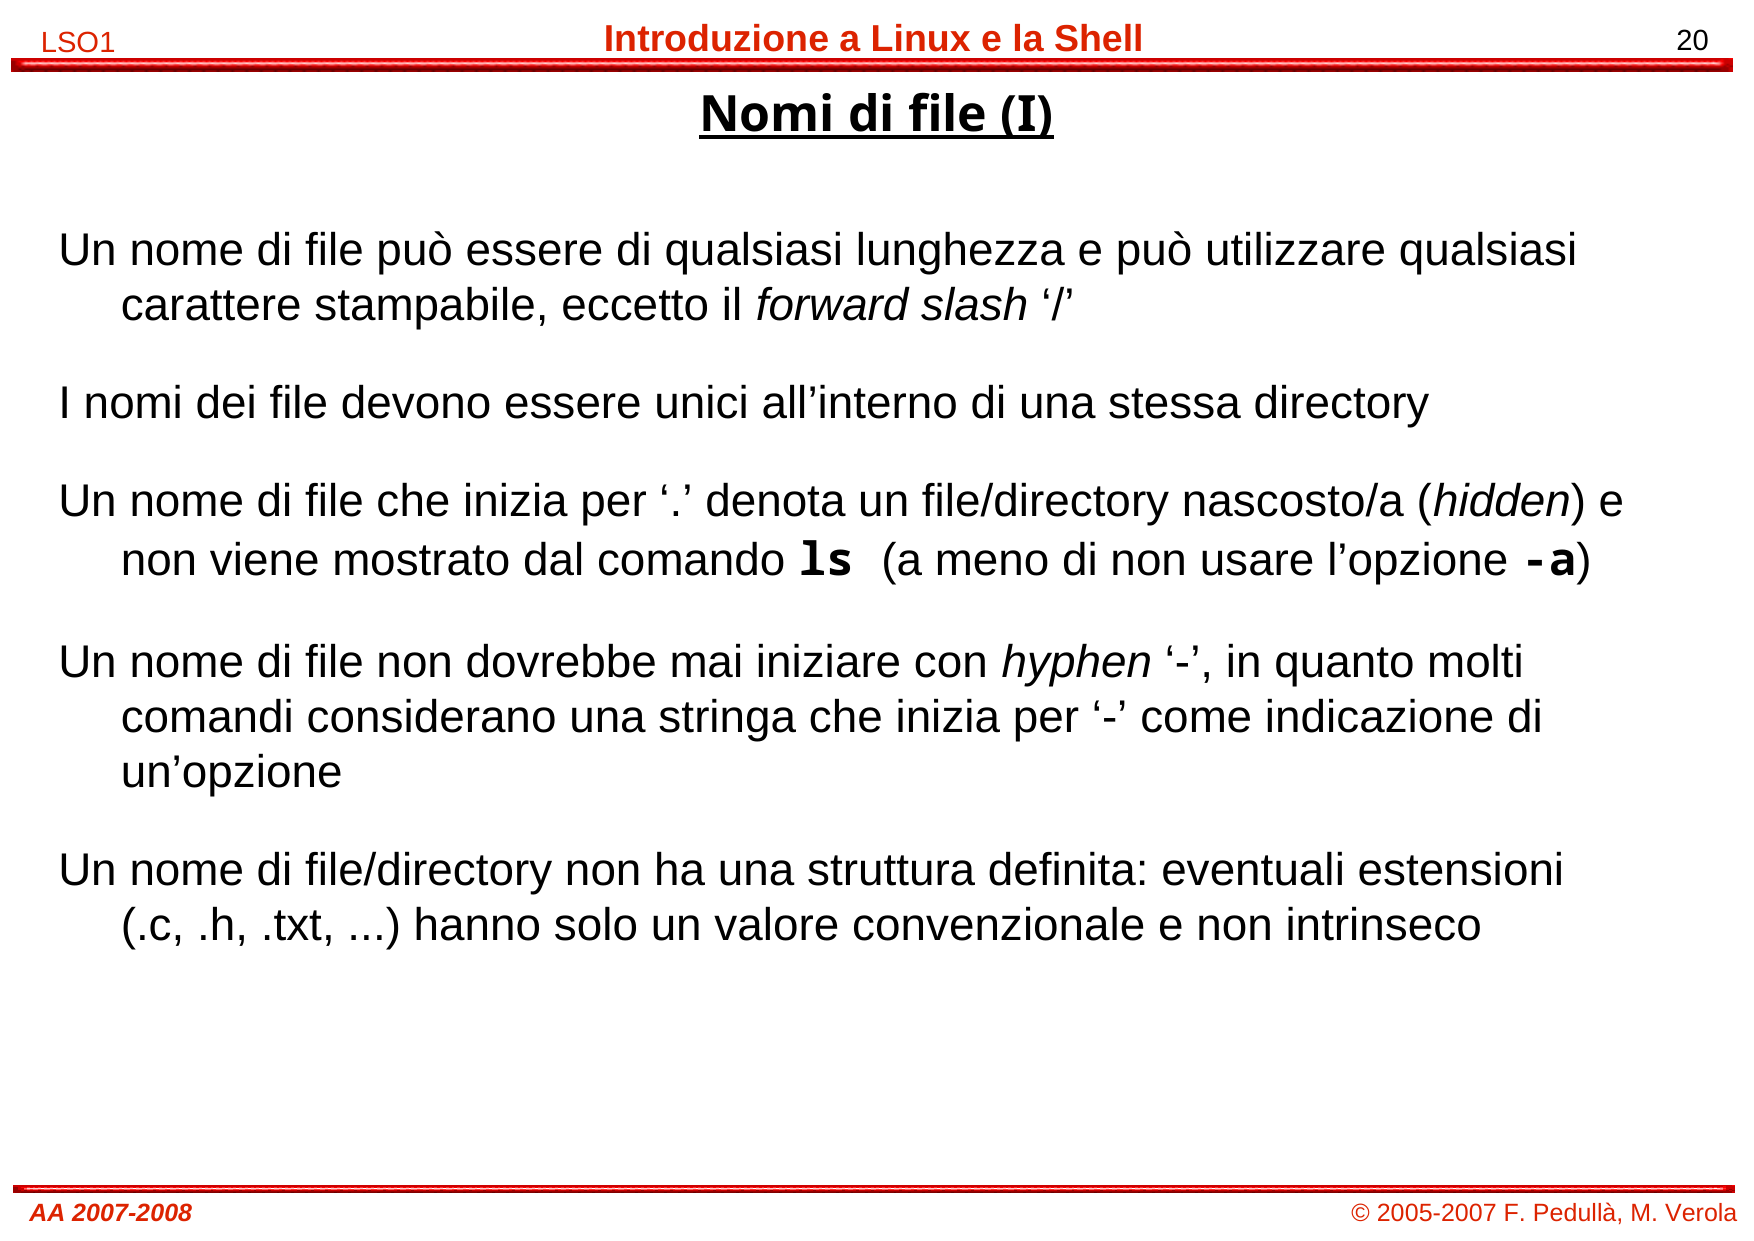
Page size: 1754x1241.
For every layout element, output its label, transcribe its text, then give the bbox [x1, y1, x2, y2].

picture [11, 58, 1733, 72]
title Nomi di file (I) [40, 66, 1714, 162]
picture [13, 1185, 1735, 1193]
list Un nome di file può essere di qualsiasi lunghezza e può utilizzare qualsiasi carattere stampabile, eccetto il forward slash ‘/’ I nomi dei file devono essere unici all’interno di una stessa directory Un nome di file che inizia per ‘.’ denota un file/directory nascosto/a (hidden) e non viene mostrato dal comando ls (a meno di non usare l’opzione -a) Un nome di file non dovrebbe mai iniziare con hyphen ‘-’, in quanto molti comandi considerano una stringa che inizia per ‘-’ come indicazione di un’opzione Un nome di file/directory non ha una struttura definita: eventuali estensioni (.c, .h, .txt, ...) hanno solo un valore convenzionale e non intrinseco [58, 220, 1696, 1097]
